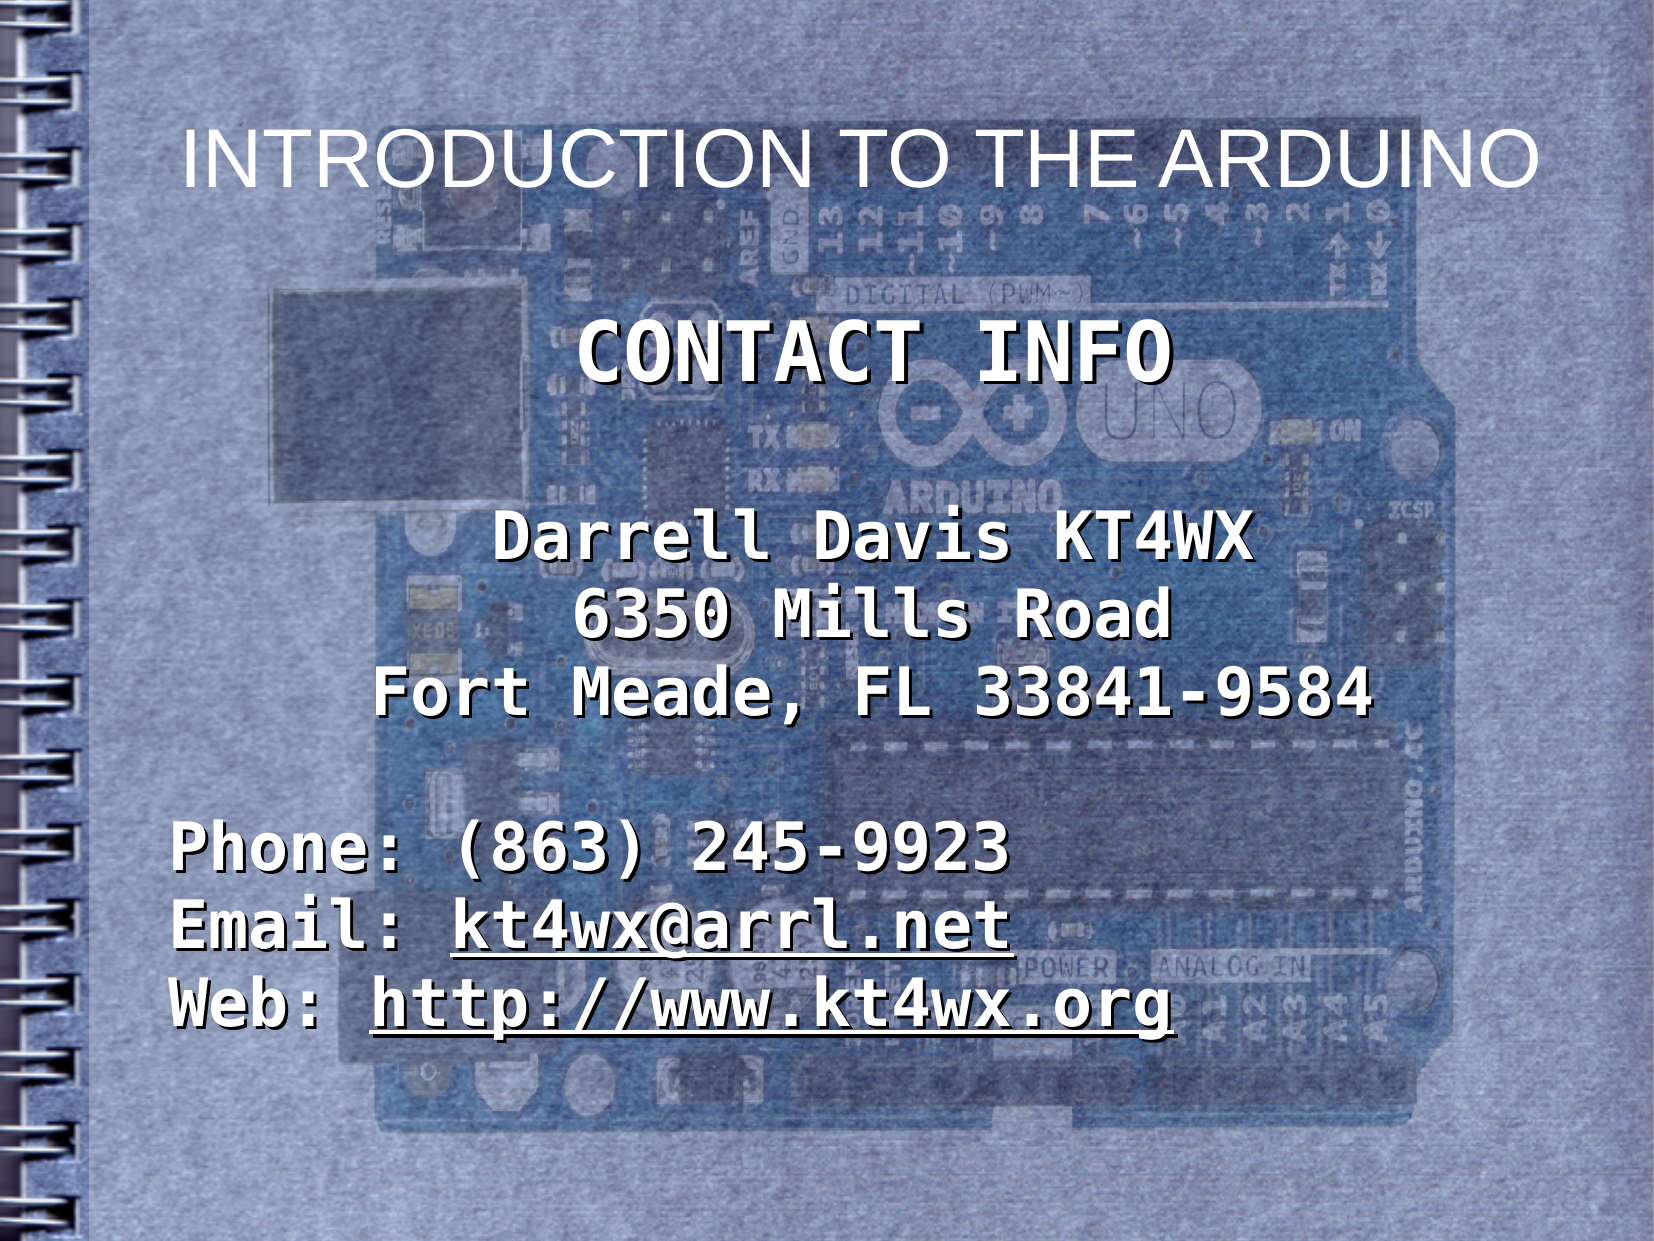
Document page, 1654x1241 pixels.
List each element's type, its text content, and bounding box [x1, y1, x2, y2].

picture [0, 0, 1654, 1241]
text_box INTRODUCTION TO THE ARDUINO [165, 75, 1561, 286]
text_box CONTACT INFO Darrell Davis KT4WX 6350 Mills Road Fort Meade, FL 33841-9584 Phone: (863) 245-9923 Email: kt4wx@arrl.net Web: http://www.kt4wx.org [153, 296, 1594, 1156]
